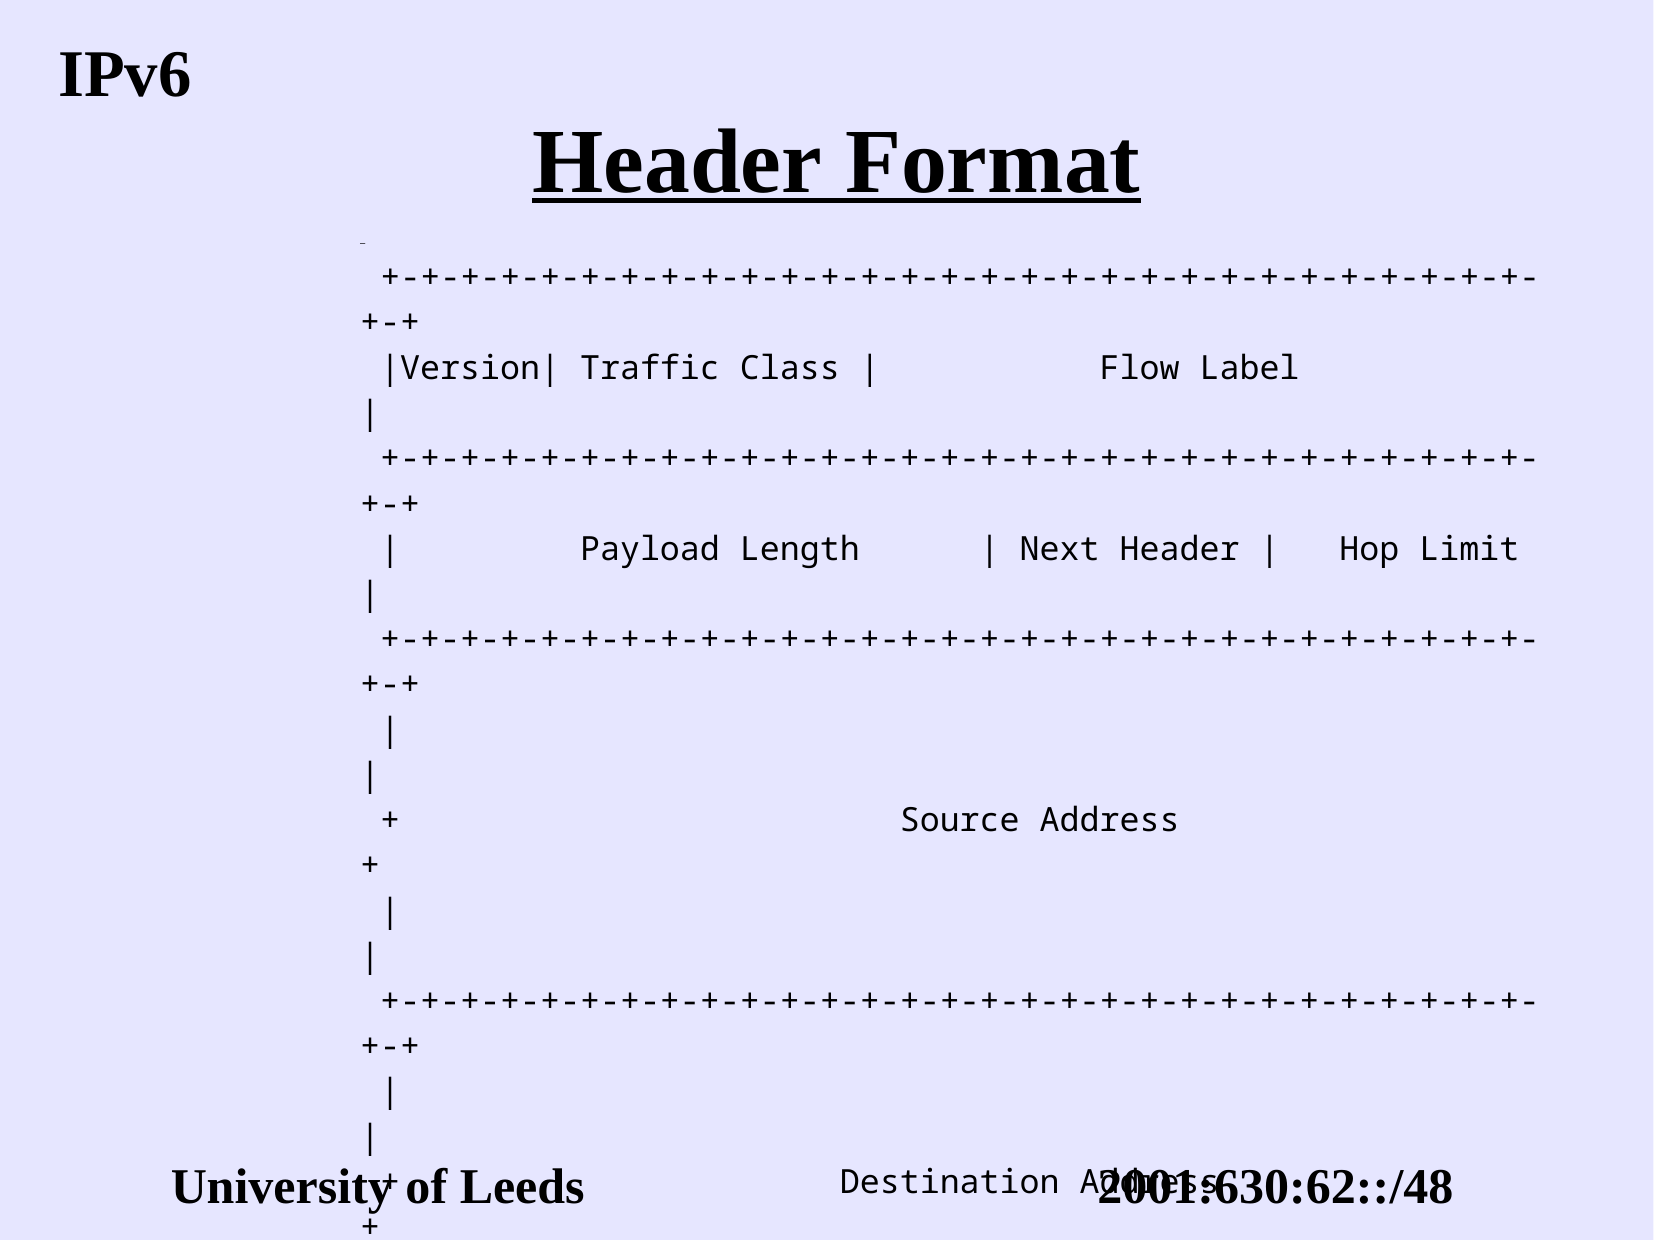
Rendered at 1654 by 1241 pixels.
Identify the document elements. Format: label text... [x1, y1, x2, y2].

title Header Format [92, 57, 1582, 265]
list +-+-+-+-+-+-+-+-+-+-+-+-+-+-+-+-+-+-+-+-+-+-+-+-+-+-+-+-+-+-+ |Version| Traffic Class | Flow Label | +-+-+-+-+-+-+-+-+-+-+-+-+-+-+-+-+-+-+-+-+-+-+-+-+-+-+-+-+-+-+ | Payload Length | Next Header | Hop Limit | +-+-+-+-+-+-+-+-+-+-+-+-+-+-+-+-+-+-+-+-+-+-+-+-+-+-+-+-+-+-+ | | + Source Address + | | +-+-+-+-+-+-+-+-+-+-+-+-+-+-+-+-+-+-+-+-+-+-+-+-+-+-+-+-+-+-+ | | + Destination Address + | | +-+-+-+-+-+-+-+-+-+-+-+-+-+-+-+-+-+-+-+-+-+-+-+-+-+-+-+-+-+-+ Version 4-bit Internet Protocol version number = 6. Traffic Class 8-bit traffic class field. Flow Label 20-bit flow label. Payload Length 16-bit unsigned integer. Length of the IPv6 payload, i.e. the rest of the packet following this IPv6 header, in octets. (Note that any extension headers [section 4] present are considered part of the payload, i.e., included in the length count.) /... [76, 236, 1565, 1157]
